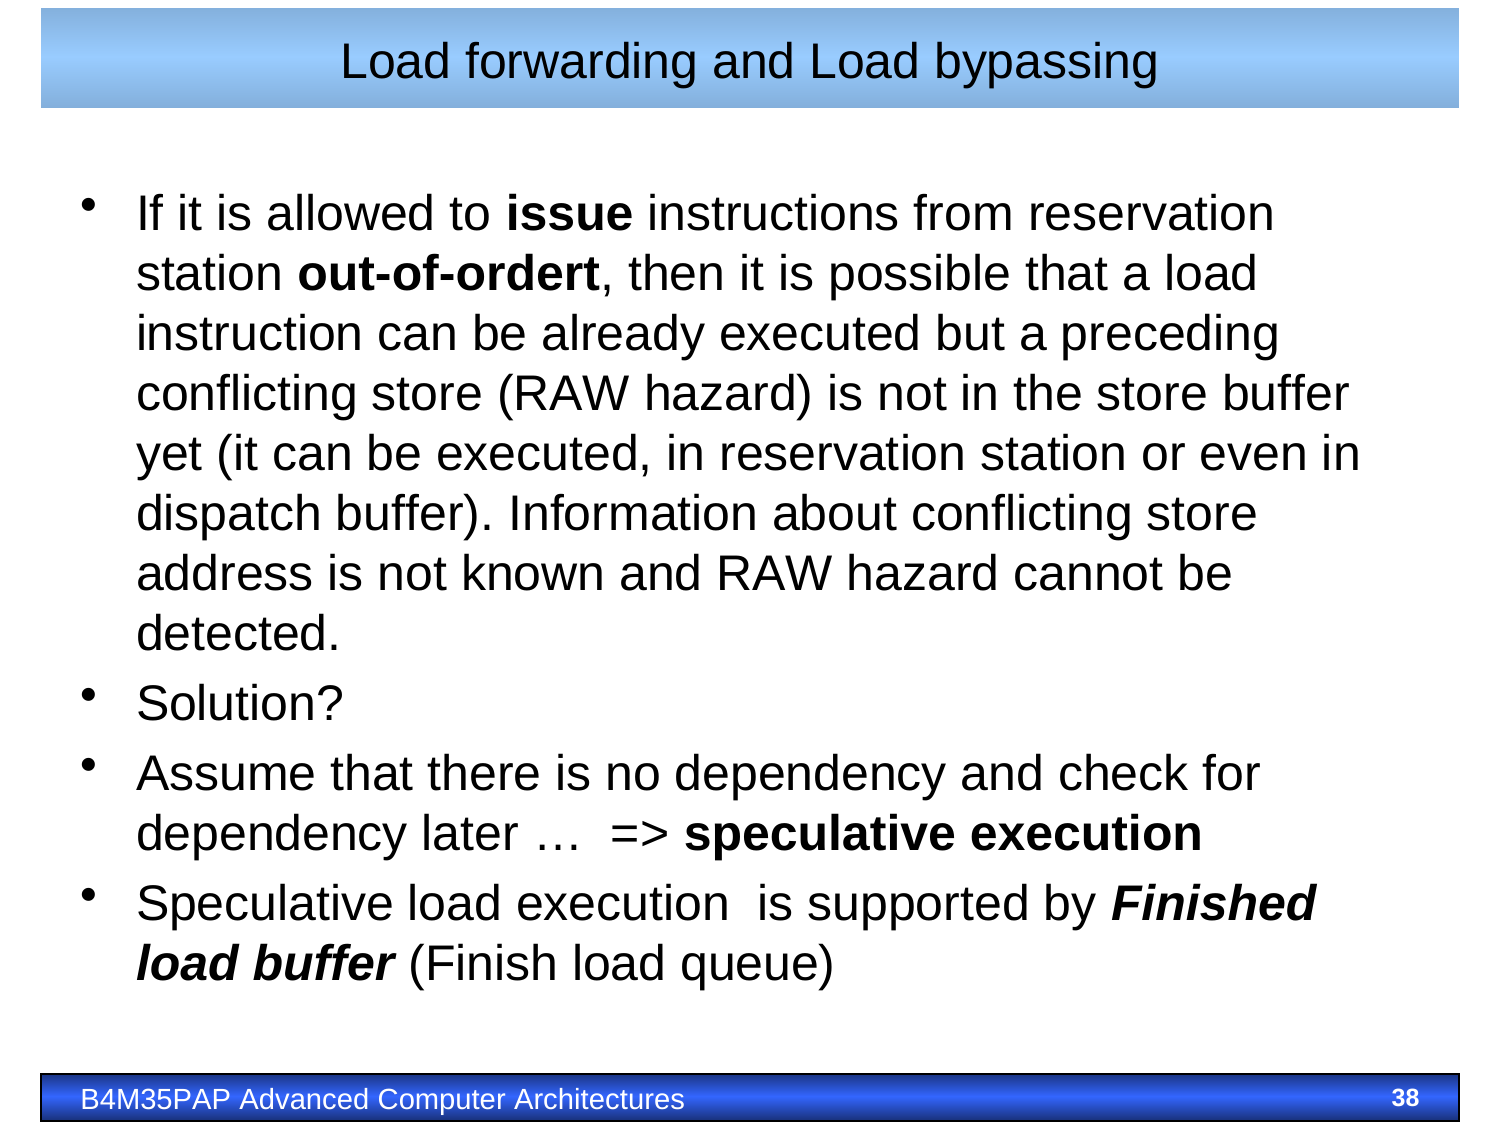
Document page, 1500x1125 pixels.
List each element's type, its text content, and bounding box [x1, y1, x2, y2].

title Load forwarding and Load bypassing [41, 8, 1459, 108]
list If it is allowed to issue instructions from reservation station out-of-ordert, then it is possible that a load instruction can be already executed but a preceding conflicting store (RAW hazard) is not in the store buffer yet (it can be executed, in reservation station or even in dispatch buffer). Information about conflicting store address is not known and RAW hazard cannot be detected. Solution? Assume that there is no dependency and check for dependency later … => speculative execution Speculative load execution is supported by Finished load buffer (Finish load queue) [64, 172, 1436, 1000]
